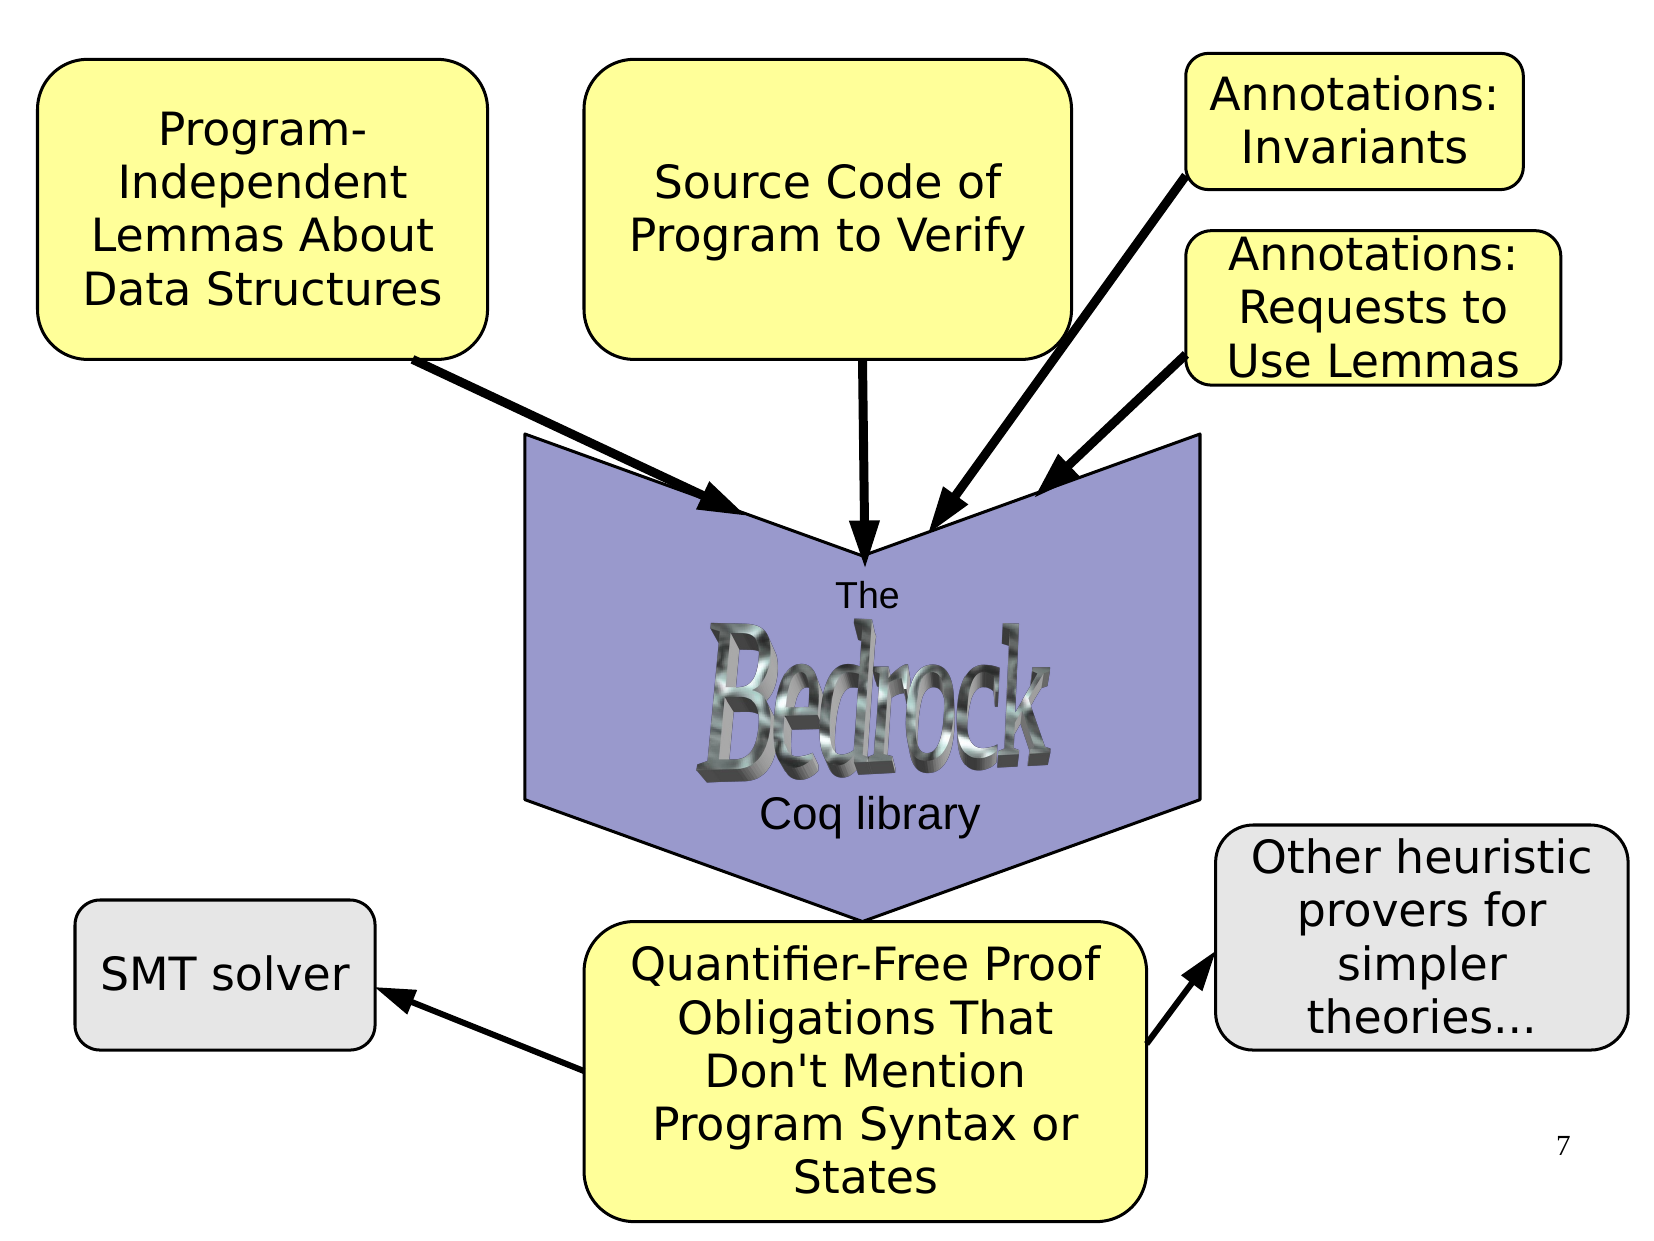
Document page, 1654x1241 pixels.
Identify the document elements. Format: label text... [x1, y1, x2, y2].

text_box Annotations: Requests to Use Lemmas [1185, 230, 1561, 386]
text_box [795, 688, 809, 707]
text_box [736, 650, 759, 687]
text_box Other heuristic provers for simpler theories... [1215, 825, 1629, 1051]
text_box The [811, 567, 924, 629]
text_box [730, 712, 759, 759]
text_box Quantifier-Free Proof Obligations That Don't Mention Program Syntax or States [584, 921, 1147, 1222]
text_box Annotations: Invariants [1185, 53, 1524, 190]
text_box SMT solver [75, 900, 376, 1051]
text_box [835, 688, 858, 754]
text_box Program-Independent Lemmas About Data Structures [37, 59, 488, 360]
text_box Coq library [727, 780, 1013, 853]
text_box [868, 675, 878, 756]
text_box [524, 433, 1201, 921]
text_box [755, 754, 796, 780]
text_box Source Code of Program to Verify [583, 59, 1072, 360]
text_box [918, 687, 944, 753]
